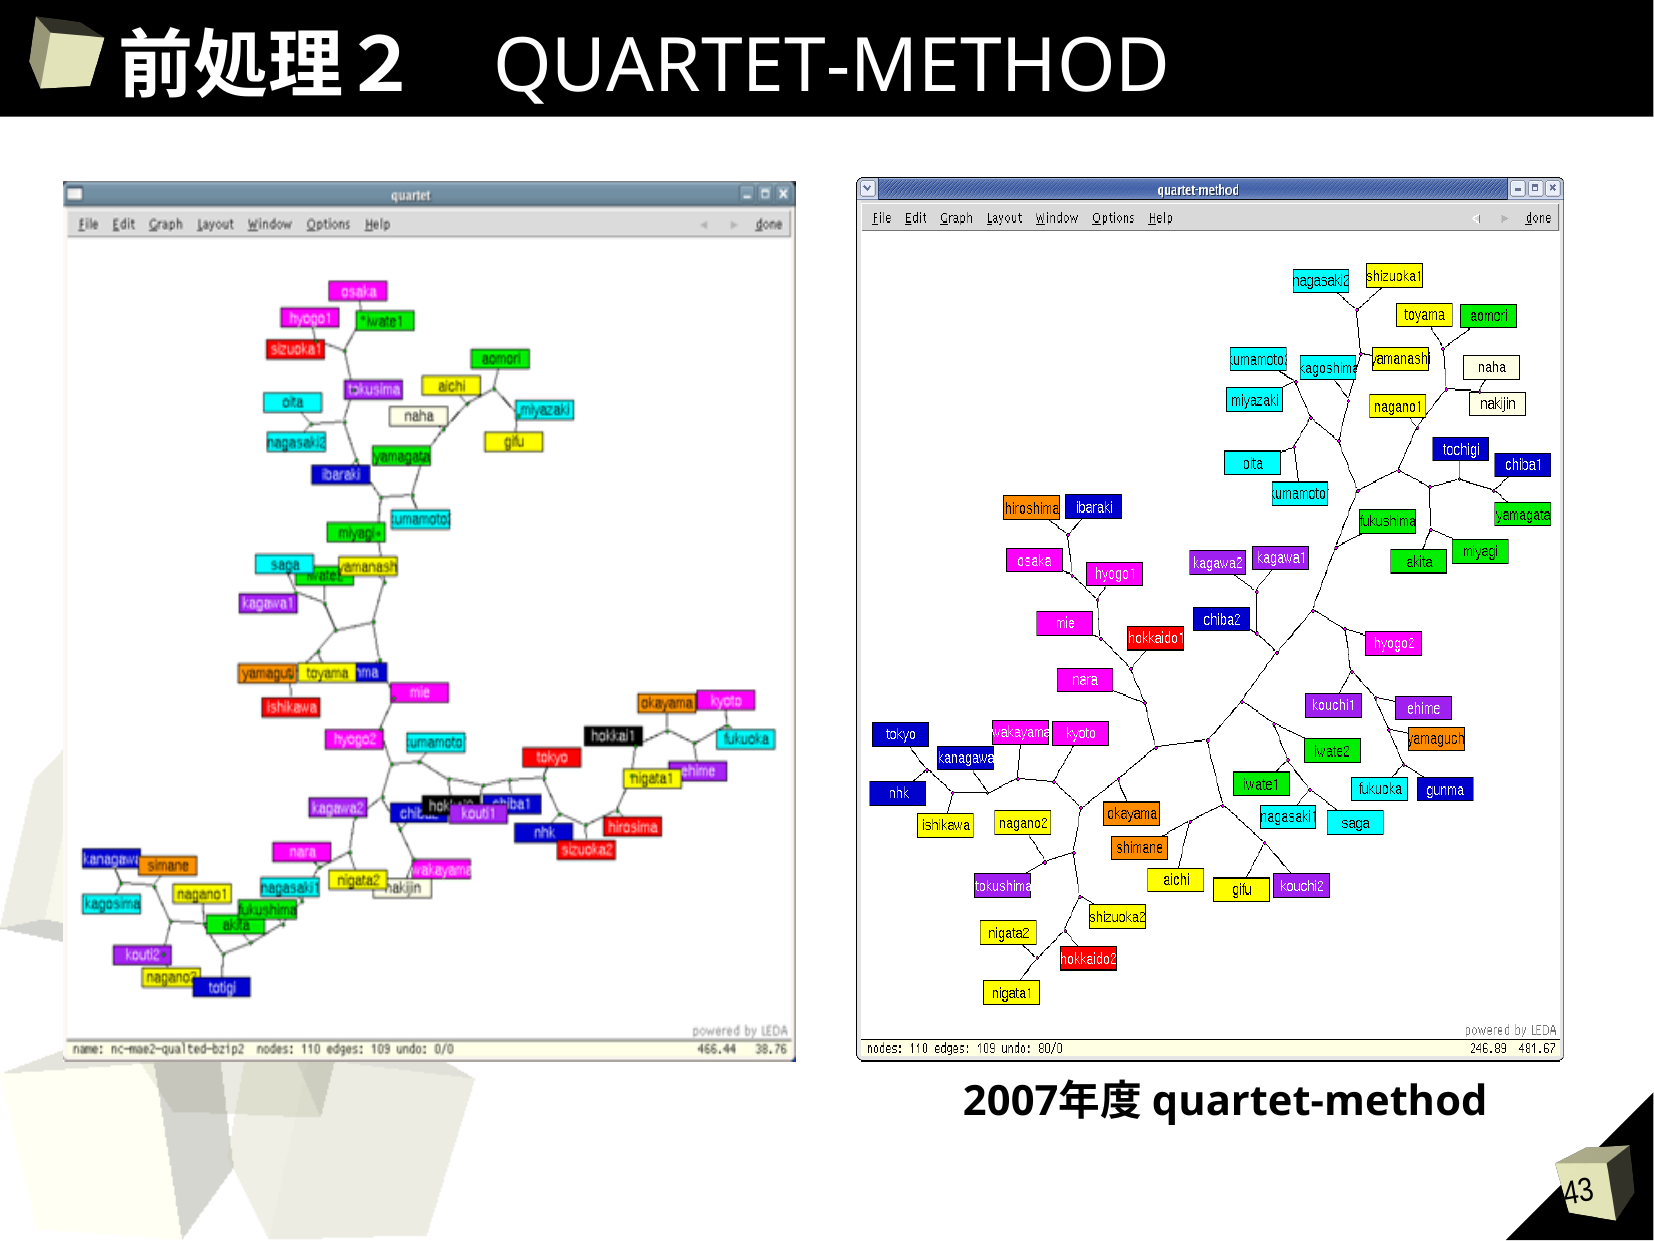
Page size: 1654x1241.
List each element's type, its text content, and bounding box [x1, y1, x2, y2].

title 前処理２ QUARTET-METHOD [118, 0, 1595, 119]
picture [856, 177, 1565, 1063]
text_box 2007年度 quartet-method [944, 1071, 1506, 1123]
picture [0, 181, 798, 1241]
